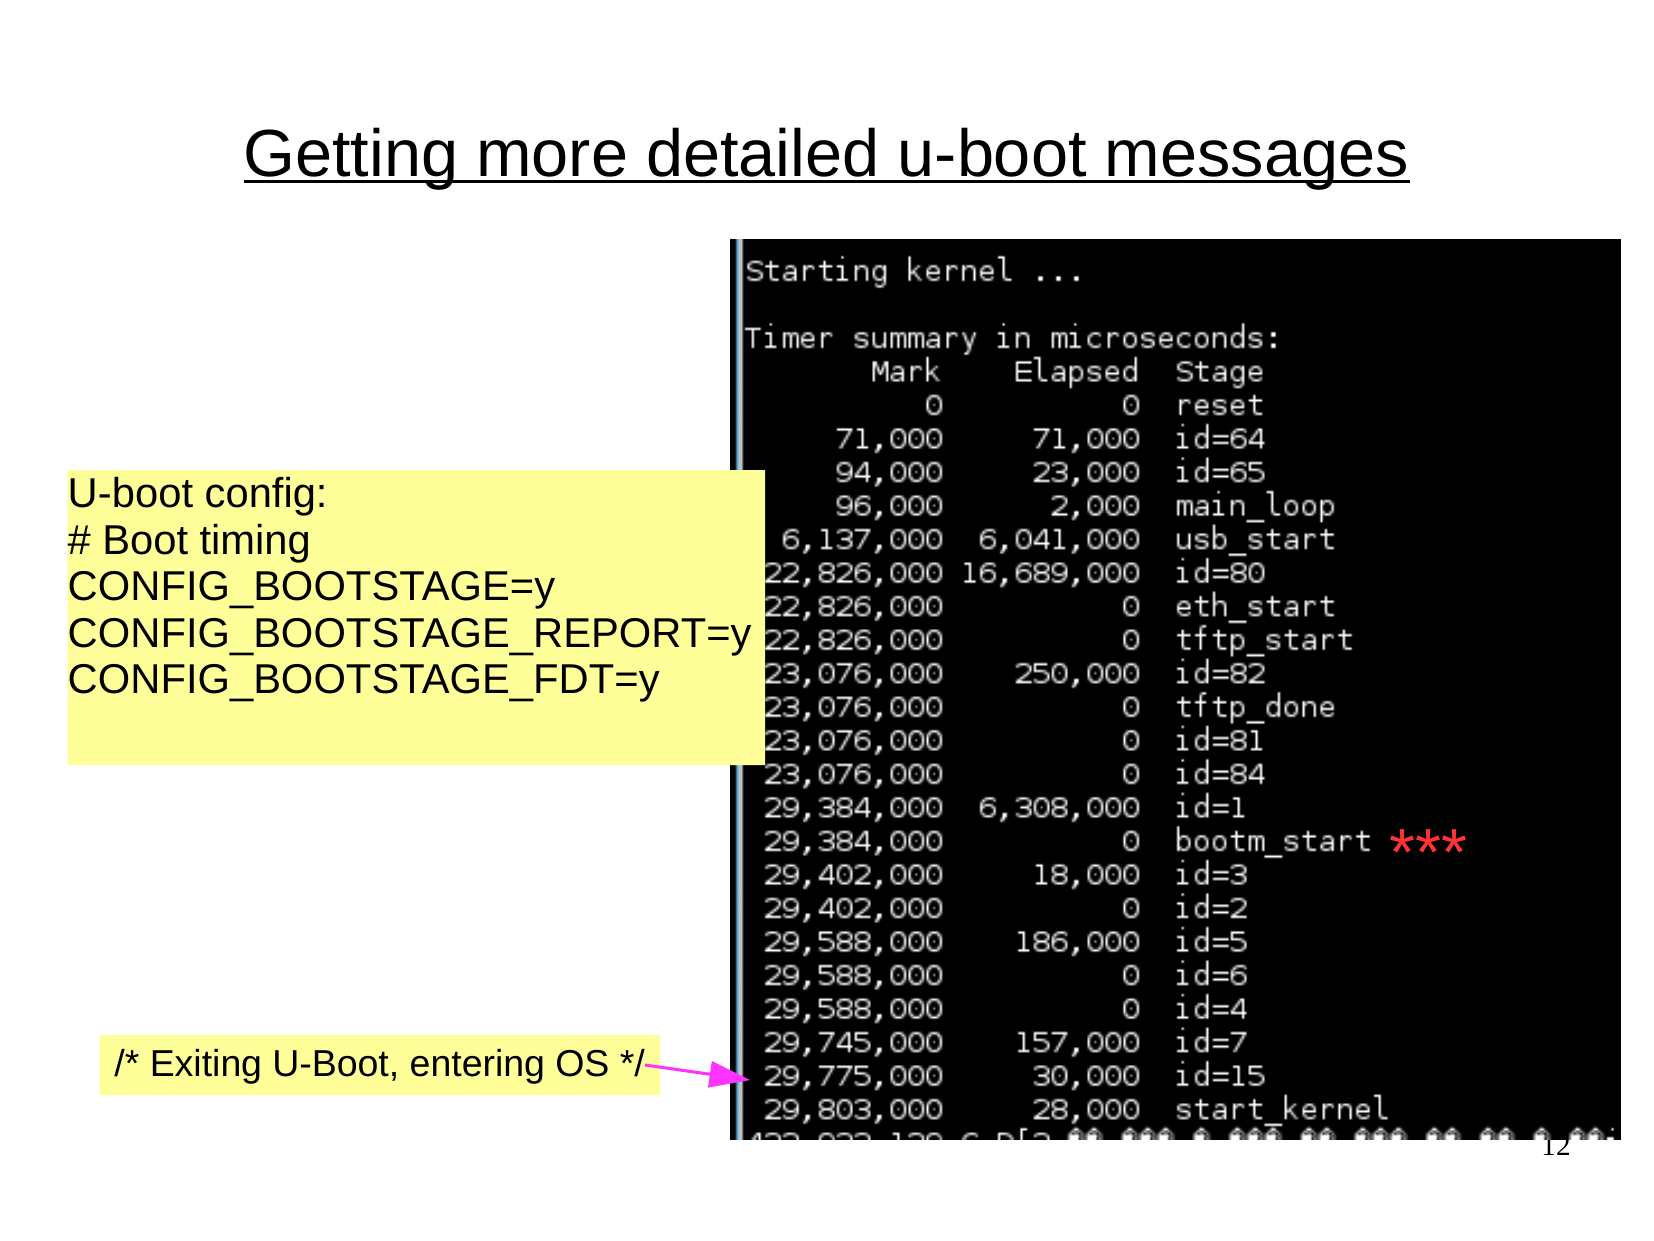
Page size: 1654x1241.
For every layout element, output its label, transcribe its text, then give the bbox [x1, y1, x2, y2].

picture [730, 239, 1621, 1141]
title Getting more detailed u-boot messages [82, 49, 1571, 257]
list U-boot config: # Boot timing CONFIG_BOOTSTAGE=y CONFIG_BOOTSTAGE_REPORT=y CONFIG_BOOTSTAGE_FDT=y [67, 470, 766, 766]
text_box /* Exiting U-Boot, entering OS */ [99, 1035, 661, 1096]
text_box *** [1371, 804, 1486, 901]
